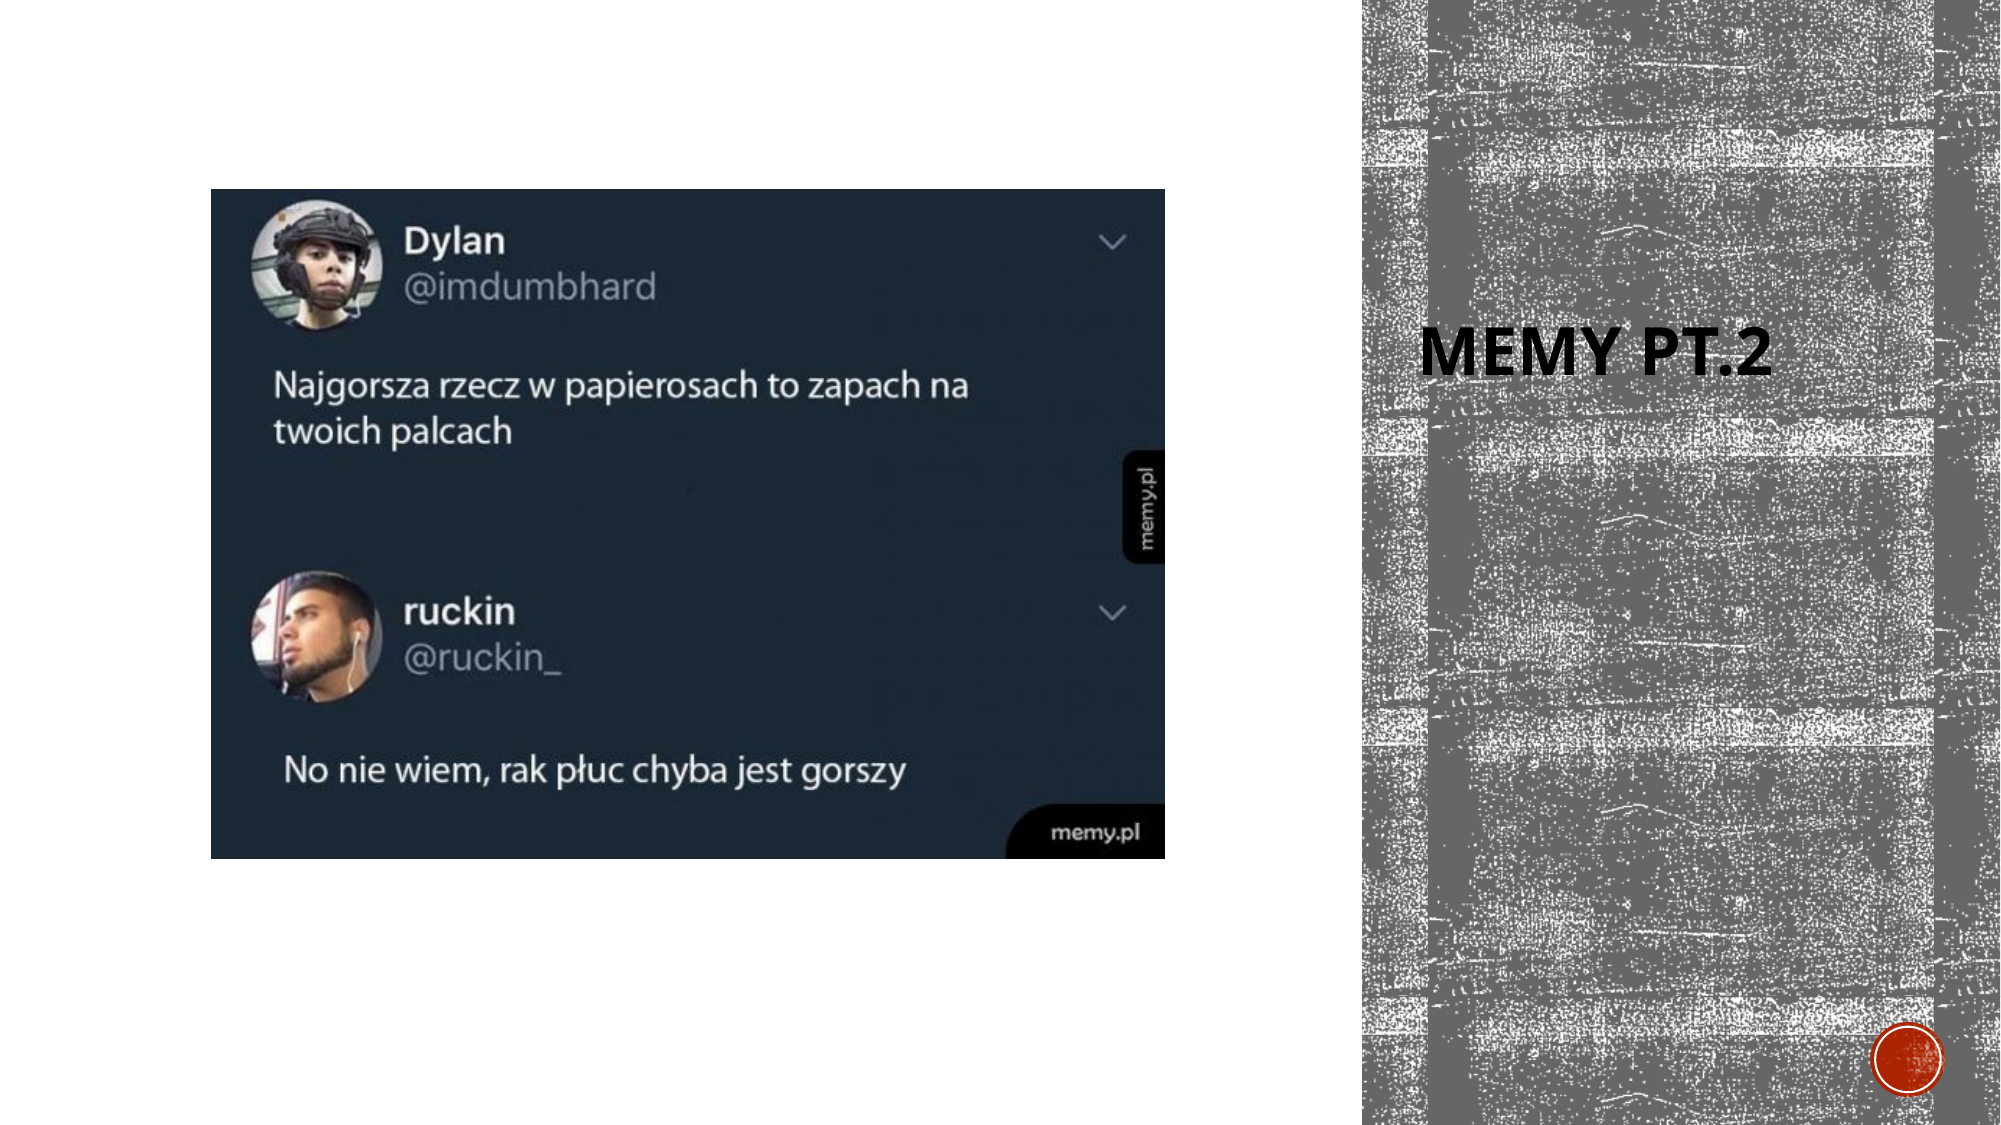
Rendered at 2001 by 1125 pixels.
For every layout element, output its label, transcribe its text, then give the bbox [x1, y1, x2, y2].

title Memy pt.2 [1402, 112, 1928, 398]
picture [211, 189, 1165, 859]
